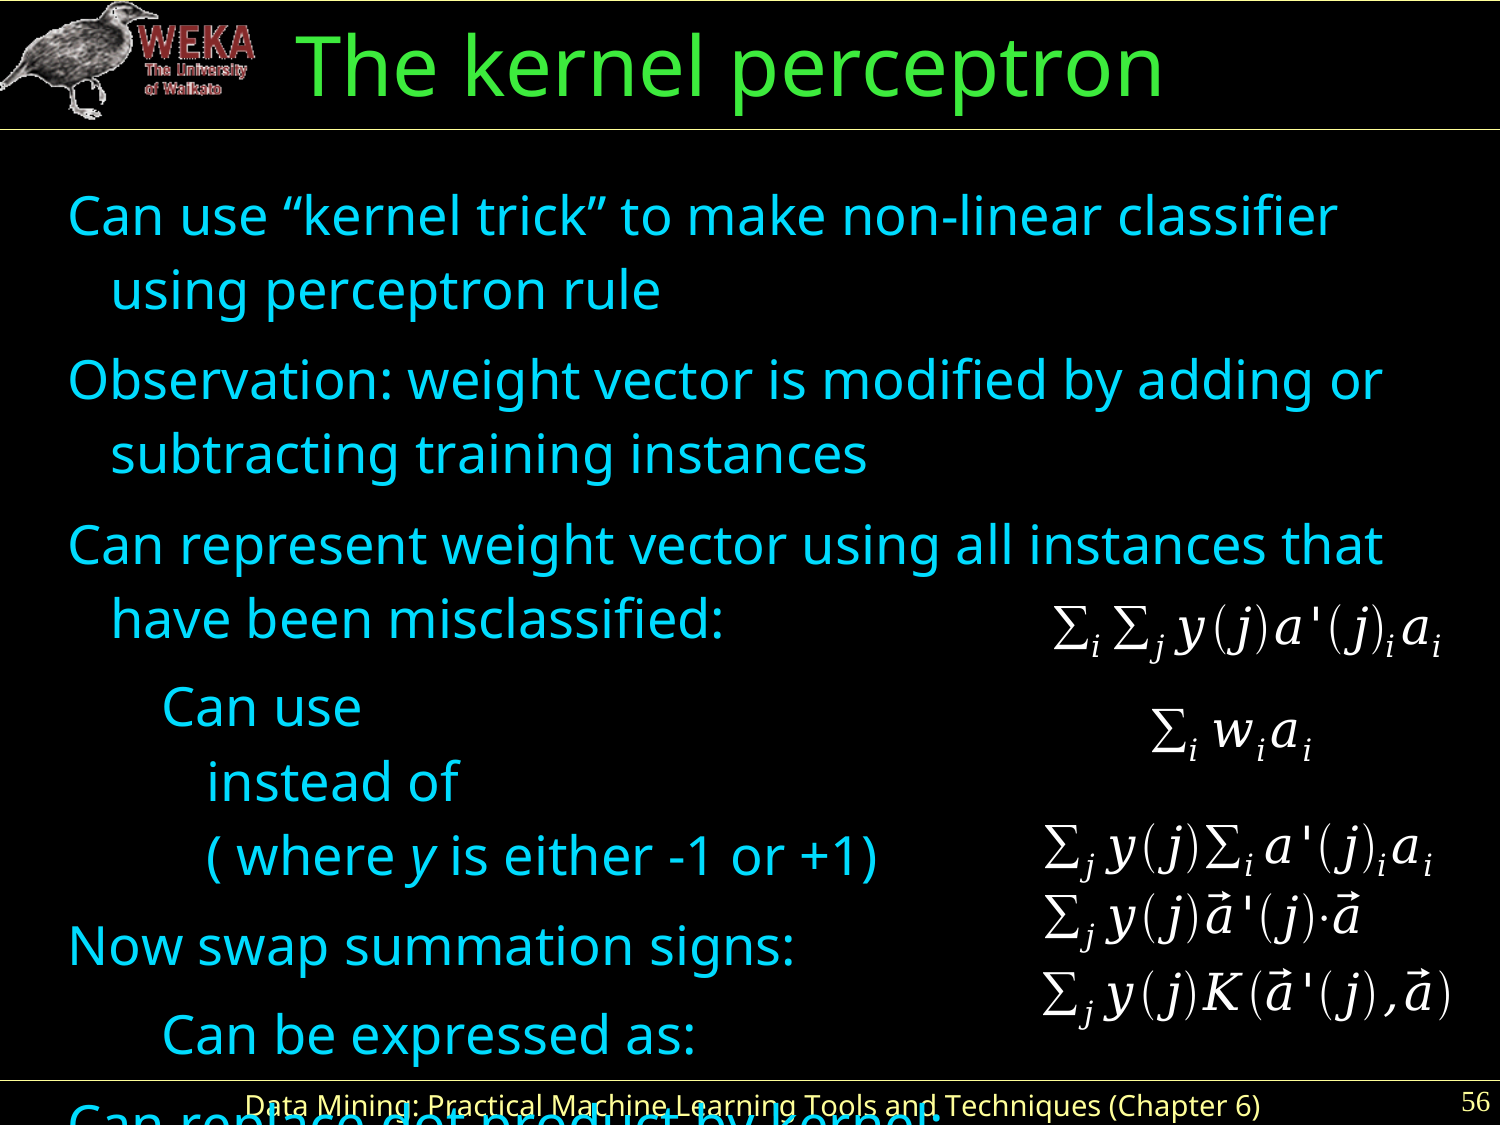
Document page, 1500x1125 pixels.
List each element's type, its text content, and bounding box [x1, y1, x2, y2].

chart [1035, 963, 1459, 1032]
chart [1045, 596, 1448, 666]
chart [1036, 886, 1369, 955]
list Can use “kernel trick” to make non-linear classifier using perceptron rule Observation: weight vector is modified by adding or subtracting training instances Can represent weight vector using all instances that have been misclassified: Can use instead of ( where y is either -1 or +1) Now swap summation signs: Can be expressed as: Can replace dot product by kernel: [67, 177, 1418, 1093]
chart [1036, 815, 1439, 884]
title The kernel perceptron [295, 0, 1486, 159]
chart [1143, 700, 1318, 769]
picture [0, 1, 266, 129]
